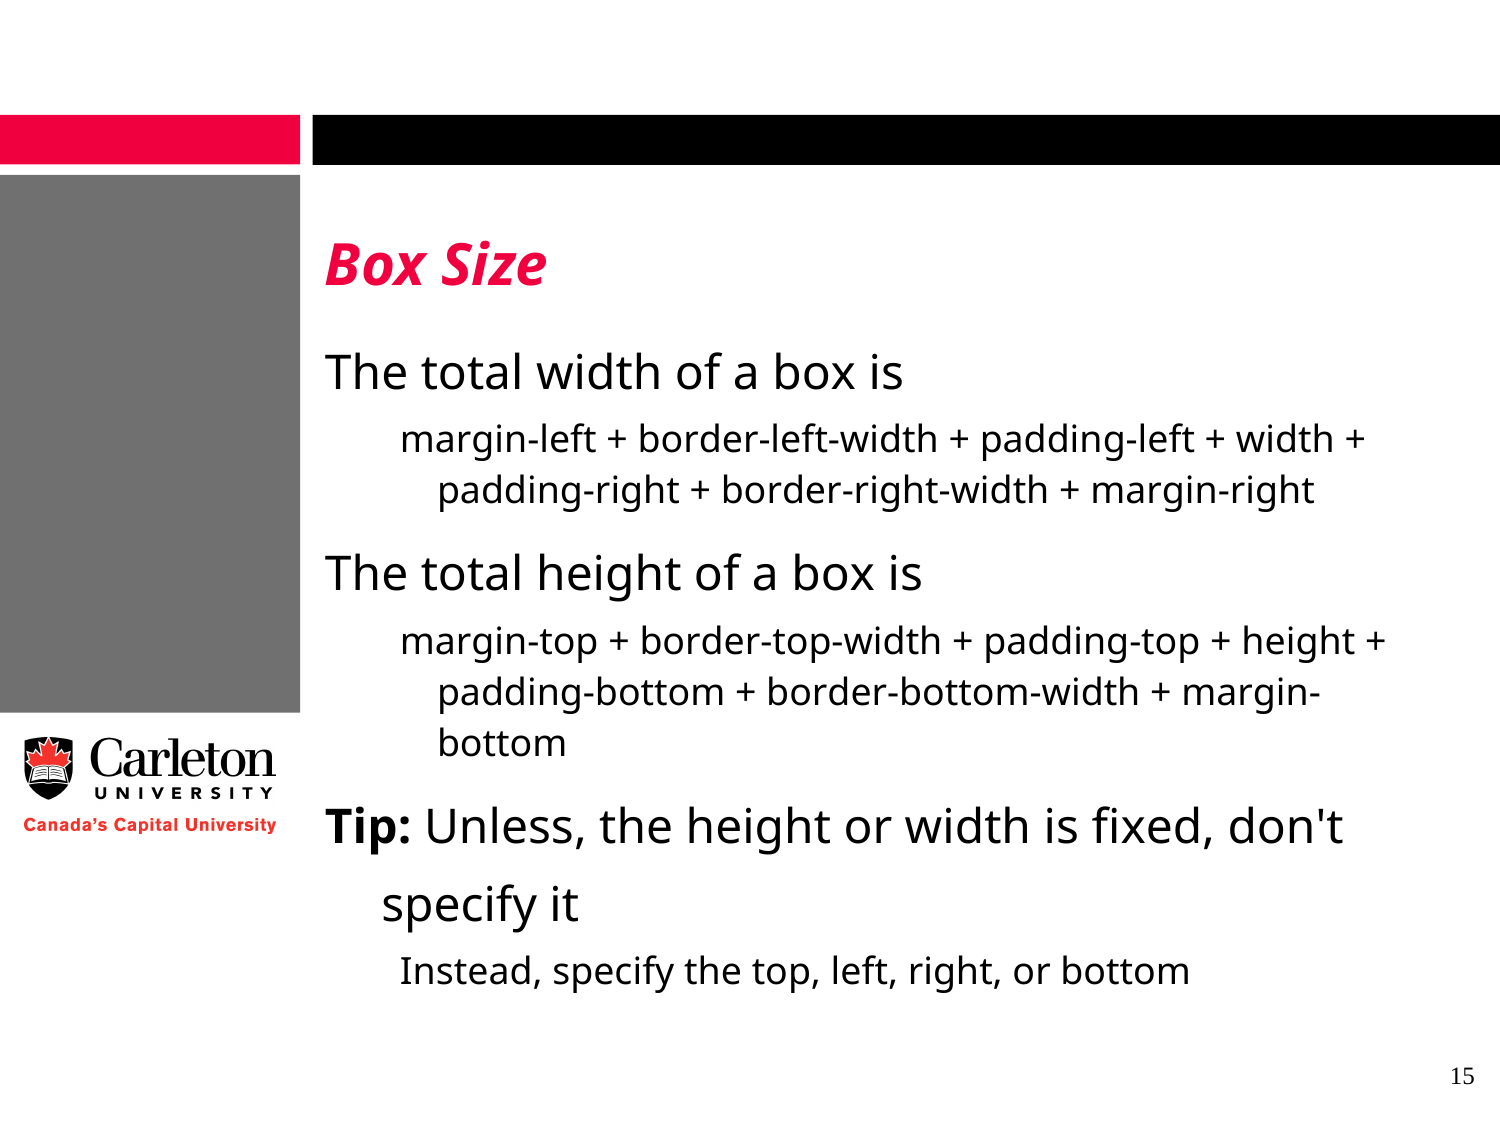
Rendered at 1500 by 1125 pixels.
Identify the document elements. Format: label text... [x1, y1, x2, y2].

picture [24, 737, 276, 834]
list The total width of a box is margin-left + border-left-width + padding-left + width + padding-right + border-right-width + margin-right The total height of a box is margin-top + border-top-width + padding-top + height + padding-bottom + border-bottom-width + margin-bottom Tip: Unless, the height or width is fixed, don't specify it Instead, specify the top, left, right, or bottom [324, 324, 1450, 1036]
title Box Size [324, 194, 1450, 324]
